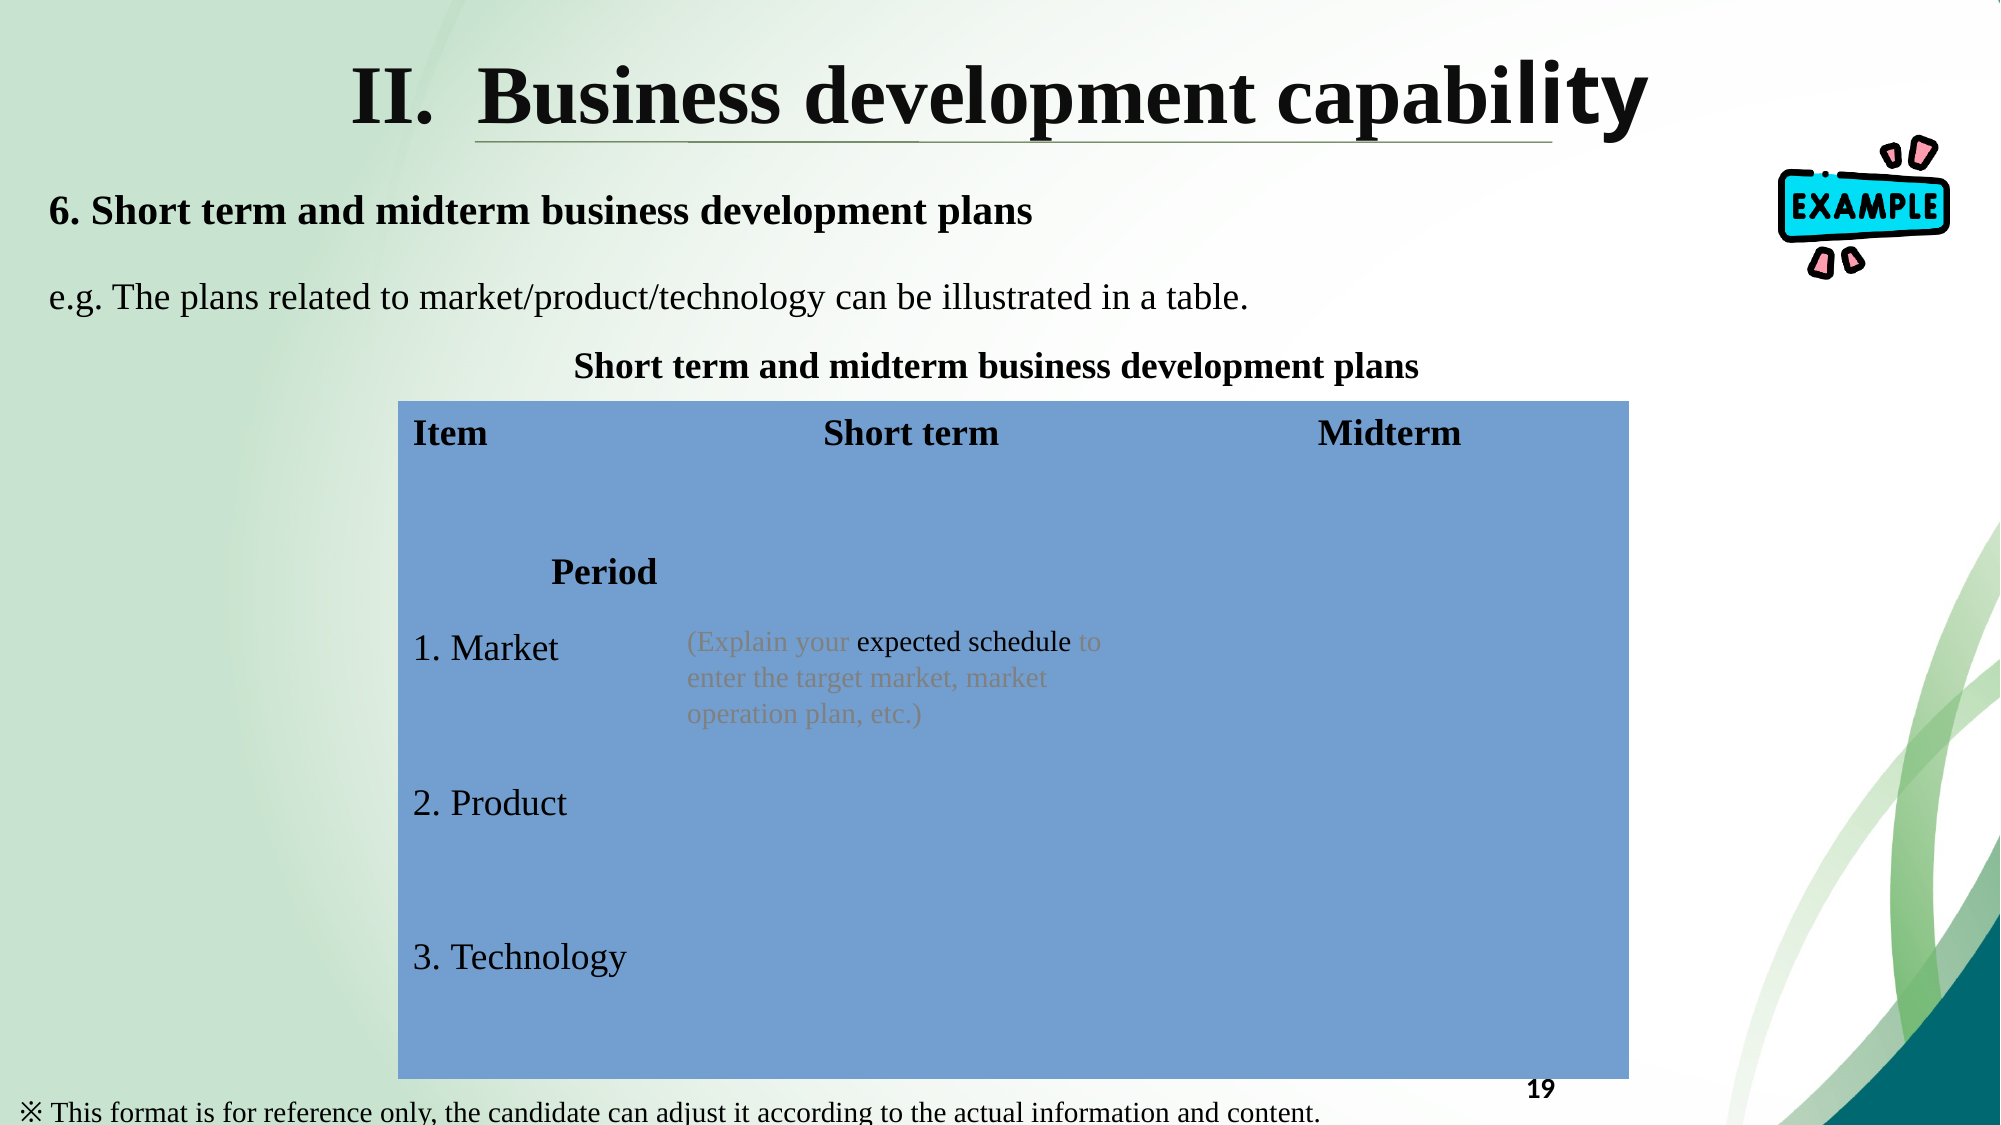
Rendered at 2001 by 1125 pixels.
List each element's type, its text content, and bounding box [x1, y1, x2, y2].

text_box e.g. The plans related to market/product/technology can be illustrated in a table. [42, 257, 1518, 332]
text_box 6. Short term and midterm business development plans [42, 168, 1662, 248]
text_box ※ This format is for reference only, the candidate can adjust it according to the actual information and content. [12, 1068, 1330, 1125]
text_box Short term and midterm business development plans [478, 332, 1515, 401]
table_cell [1151, 924, 1629, 1079]
table_cell 1. Market [398, 615, 672, 769]
table_header Midterm [1151, 401, 1629, 615]
table_header Item Period [398, 401, 672, 615]
title II. Business development capability [3, 36, 1996, 139]
picture [1778, 139, 1950, 293]
text_box 19 [1518, 1053, 1969, 1114]
table_cell [672, 769, 1151, 924]
table_cell 3. Technology [398, 924, 672, 1068]
table_cell [1151, 769, 1629, 924]
table_cell [1151, 615, 1629, 769]
table_cell (Explain your expected schedule to enter the target market, market operation plan, etc.) [672, 615, 1151, 769]
table_header Short term [672, 401, 1151, 615]
table_cell 2. Product [398, 769, 672, 924]
table_cell [672, 924, 1151, 1068]
